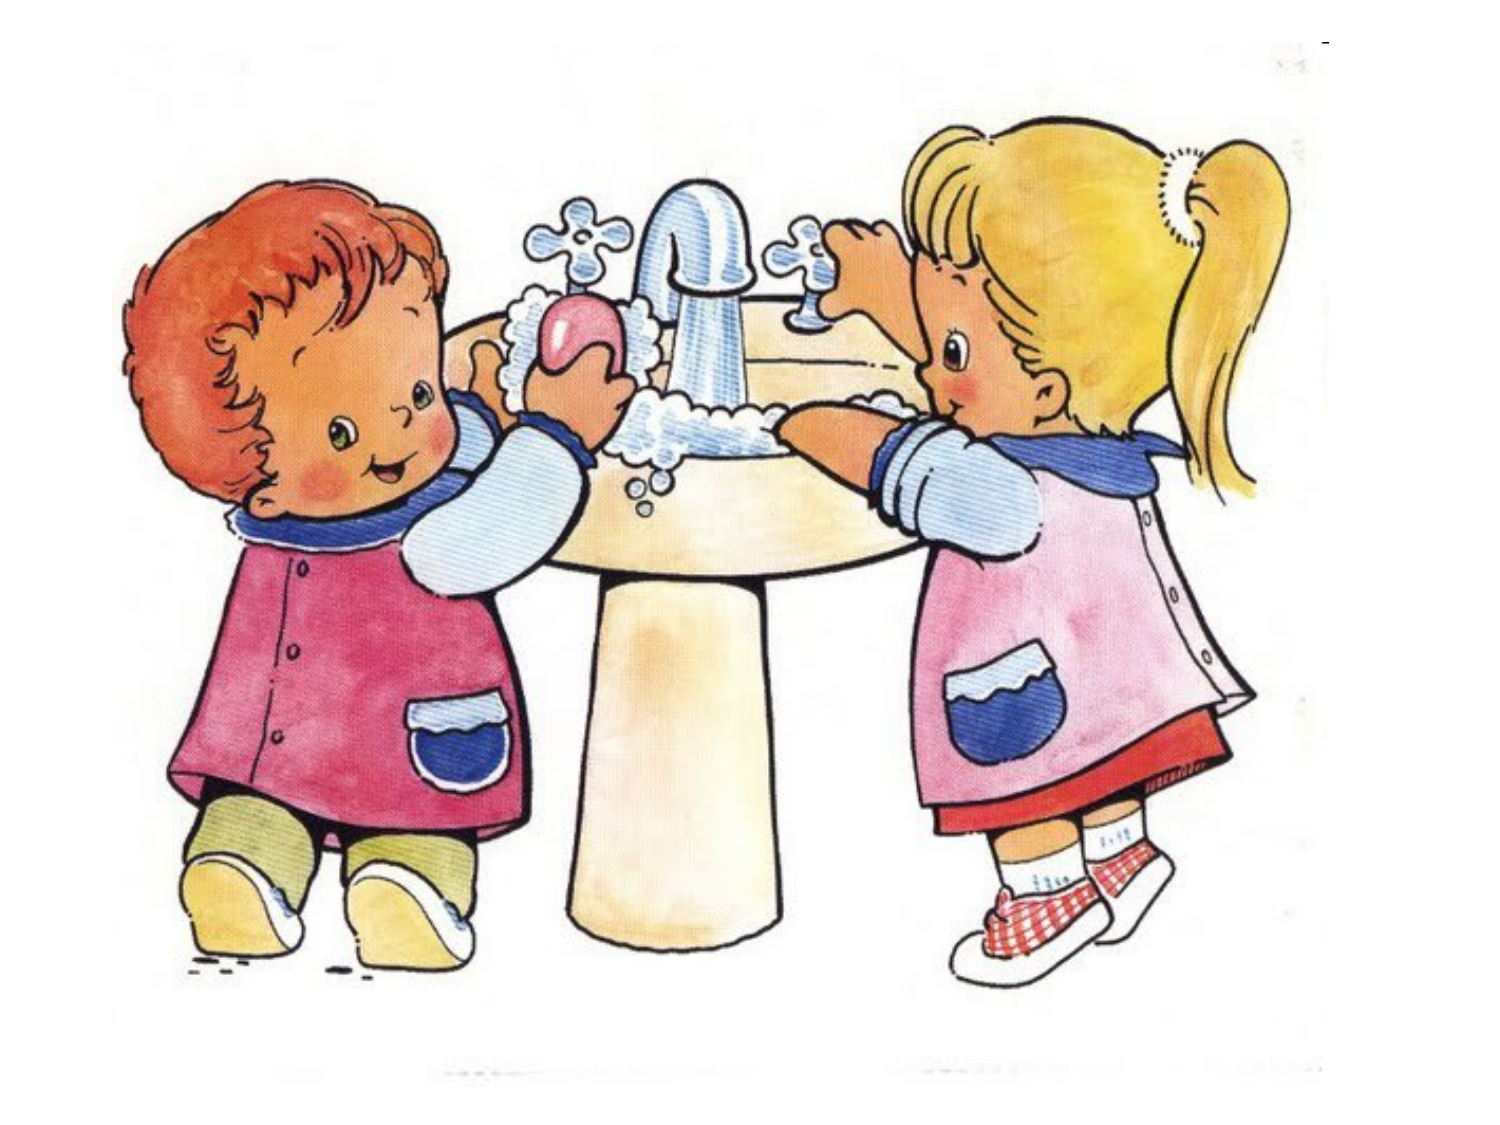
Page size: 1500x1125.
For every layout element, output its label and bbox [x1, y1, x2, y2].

picture [112, 42, 1329, 1087]
